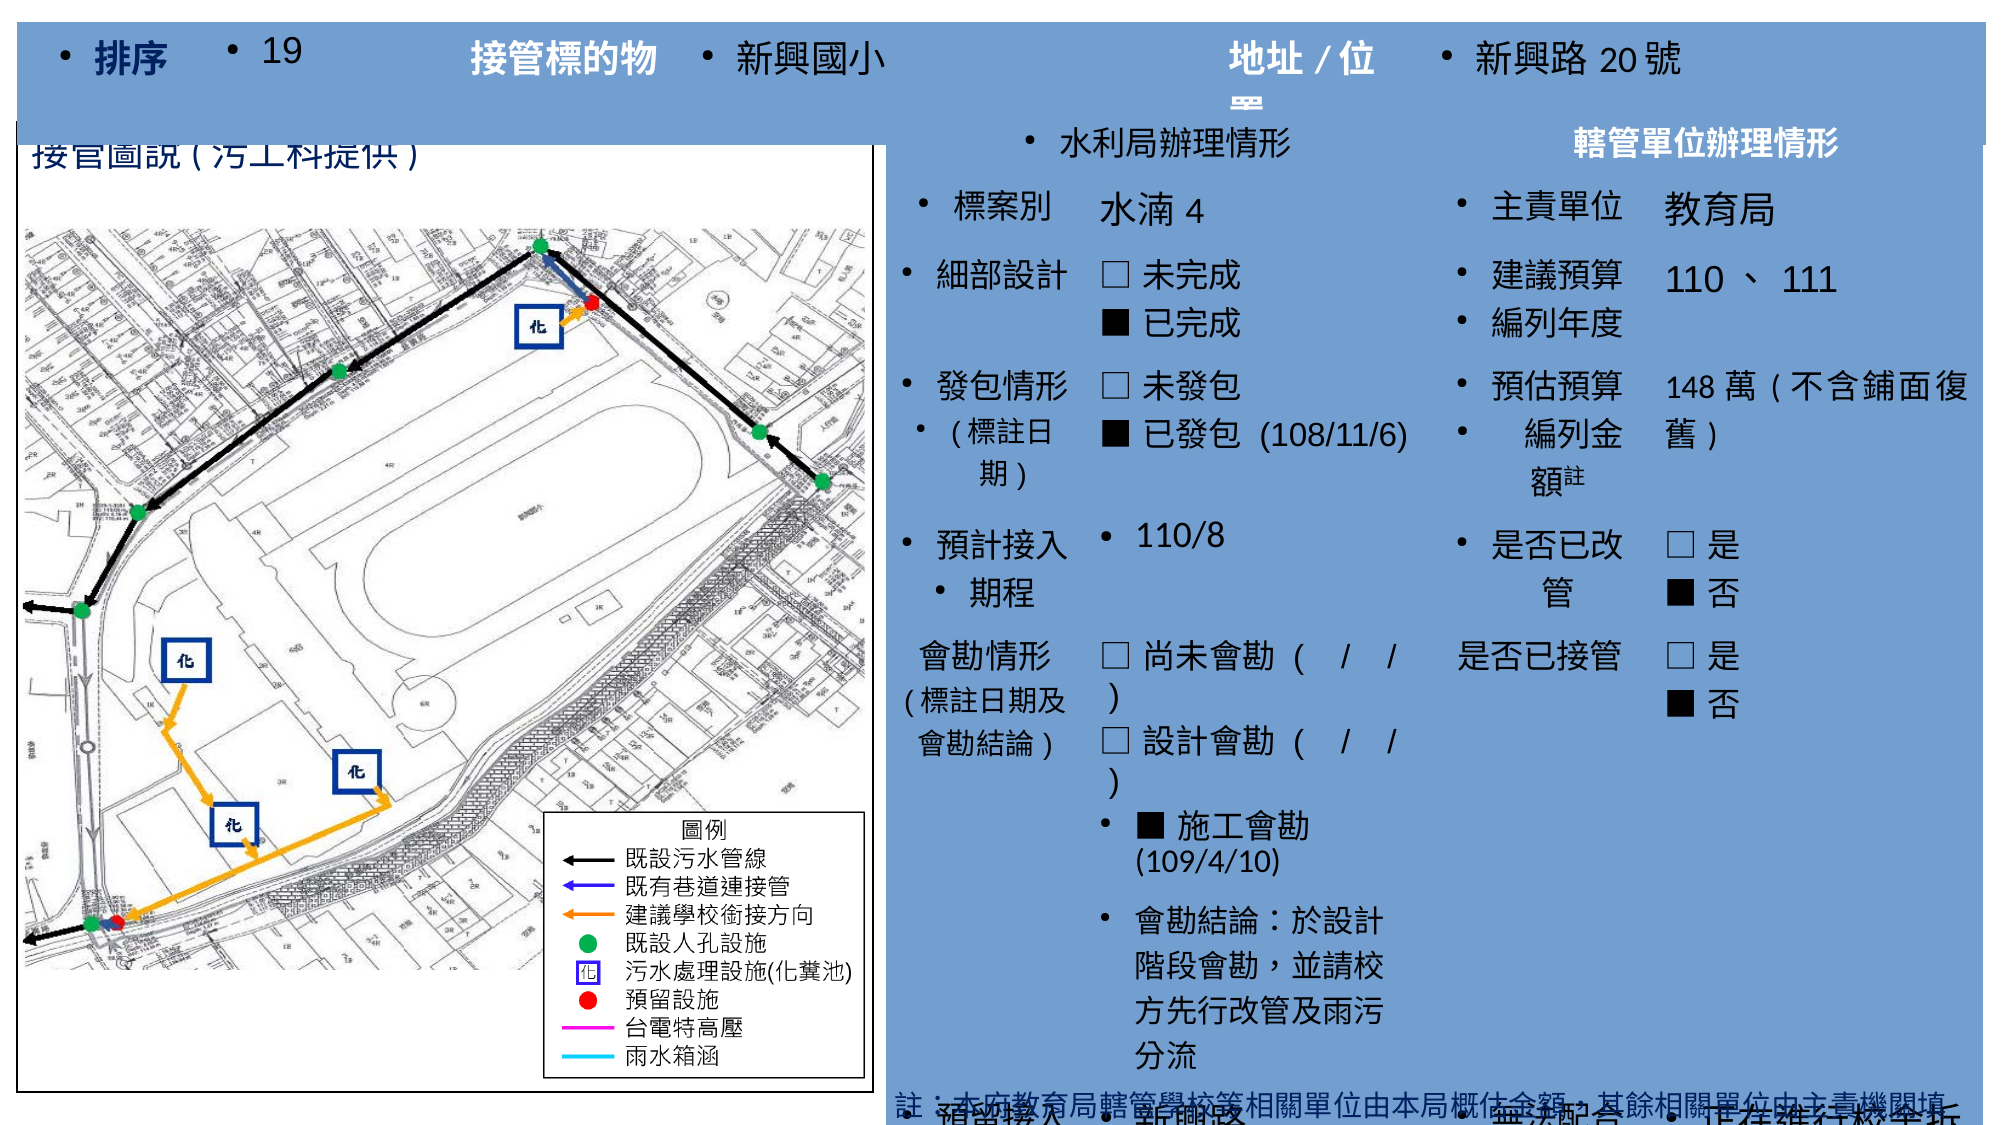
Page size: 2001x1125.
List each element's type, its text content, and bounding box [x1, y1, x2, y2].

table_cell 預估預算 編列金額註 [1430, 353, 1650, 511]
table_header 新興路20號 [1426, 22, 1986, 145]
table_cell 會勘情形 (標註日期及會勘結論) [886, 622, 1085, 1080]
table_cell 新興路 [1085, 1120, 1143, 1125]
picture [22, 224, 867, 1085]
table_cell 會勘結論：於設計階段會勘，並請校方先行改管及雨污分流 [1085, 888, 1430, 1080]
table_header 轄管單位辦理情形 [1430, 110, 1983, 173]
table_cell 無法配合接管說明 [1617, 1120, 1650, 1125]
table_cell 建議預算 編列年度 [1430, 242, 1650, 353]
table_cell 教育局 [1650, 173, 1983, 242]
table_cell 是否已接管 [1430, 622, 1650, 1080]
table_header 地址/位置 [1214, 22, 1426, 110]
table_cell 發包情形 (標註日期) [886, 353, 1085, 511]
table_header 排序 [17, 22, 211, 145]
table_cell 正在進行校舍拆除 [1650, 1120, 1707, 1125]
table_header 新興國小 [686, 22, 1214, 145]
table_header 19 [211, 22, 442, 145]
table_cell 無法配合接管說明 [1430, 1120, 1532, 1125]
table_cell 是否已改管 [1430, 511, 1650, 622]
table_cell □未發包 ■已發包 (108/11/6) [1085, 353, 1430, 511]
table_cell □是 ■否 [1650, 511, 1983, 622]
table_cell 預計接入 期程 [886, 511, 1085, 622]
text_box 註：本府教育局轄管學校等相關單位由本局概估金額，其餘相關單位由主責機關填寫 [879, 1080, 1991, 1120]
table_header 水利局辦理情形 [886, 110, 1430, 173]
table_cell 預留接入 位址 [886, 1120, 943, 1125]
table_cell 預留接入 位址 [1057, 1120, 1085, 1125]
table_cell 新興路 [1240, 1120, 1430, 1125]
table_cell □尚未會勘 ( / / ) □設計會勘 ( / / ) ■施工會勘 (109/4/10) [1085, 622, 1430, 888]
table_cell 主責單位 [1430, 173, 1650, 242]
table_cell 標案別 [886, 173, 1085, 242]
table_cell □未完成 ■已完成 [1085, 242, 1430, 353]
table_header 接管標的物 [442, 22, 686, 145]
text_box 接管圖說(污工科提供) [112, 145, 138, 165]
table_cell 110、111 [1650, 242, 1983, 353]
text_box 接管圖說(污工科提供) [17, 145, 873, 1092]
table_cell 水湳4 [1085, 173, 1430, 242]
table_cell 細部設計 [886, 242, 1085, 353]
table_cell 110/8 [1085, 511, 1430, 622]
table_cell 148萬(不含鋪面復舊) [1650, 353, 1983, 511]
table_cell □是 ■否 [1650, 622, 1983, 1080]
